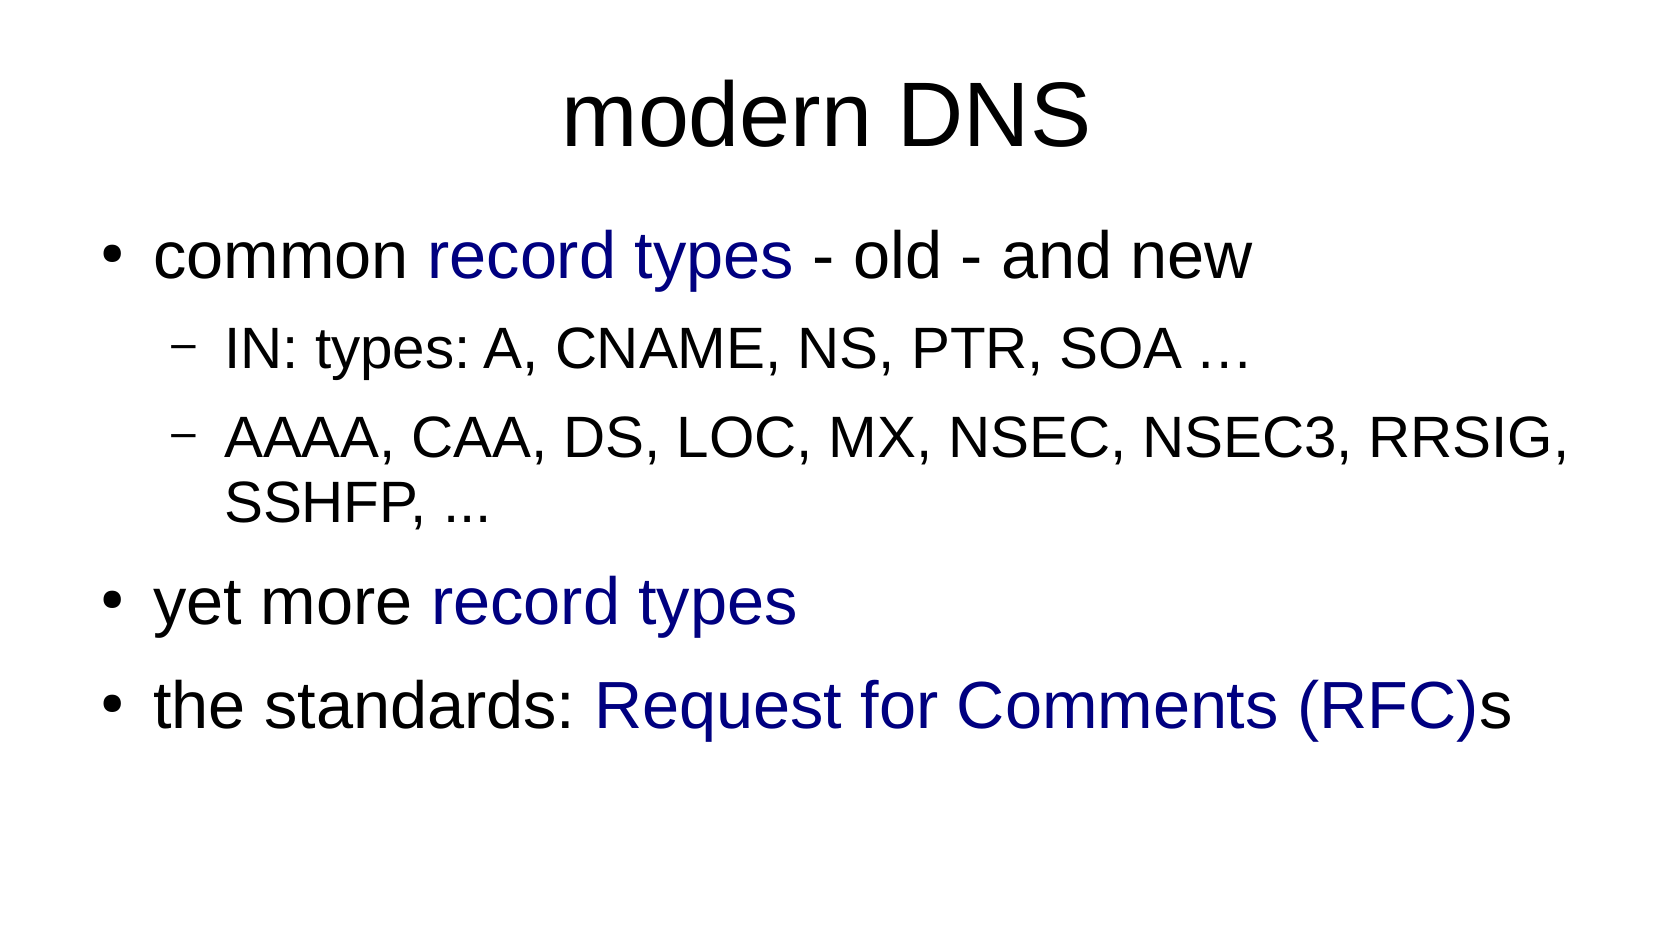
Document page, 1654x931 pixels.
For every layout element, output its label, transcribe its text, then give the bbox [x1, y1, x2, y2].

title modern DNS [82, 37, 1571, 193]
list common record types - old - and new IN: types: A, CNAME, NS, PTR, SOA … AAAA, CAA, DS, LOC, MX, NSEC, NSEC3, RRSIG, SSHFP, ... yet more record types the standards: Request for Comments (RFC)s [82, 217, 1571, 758]
